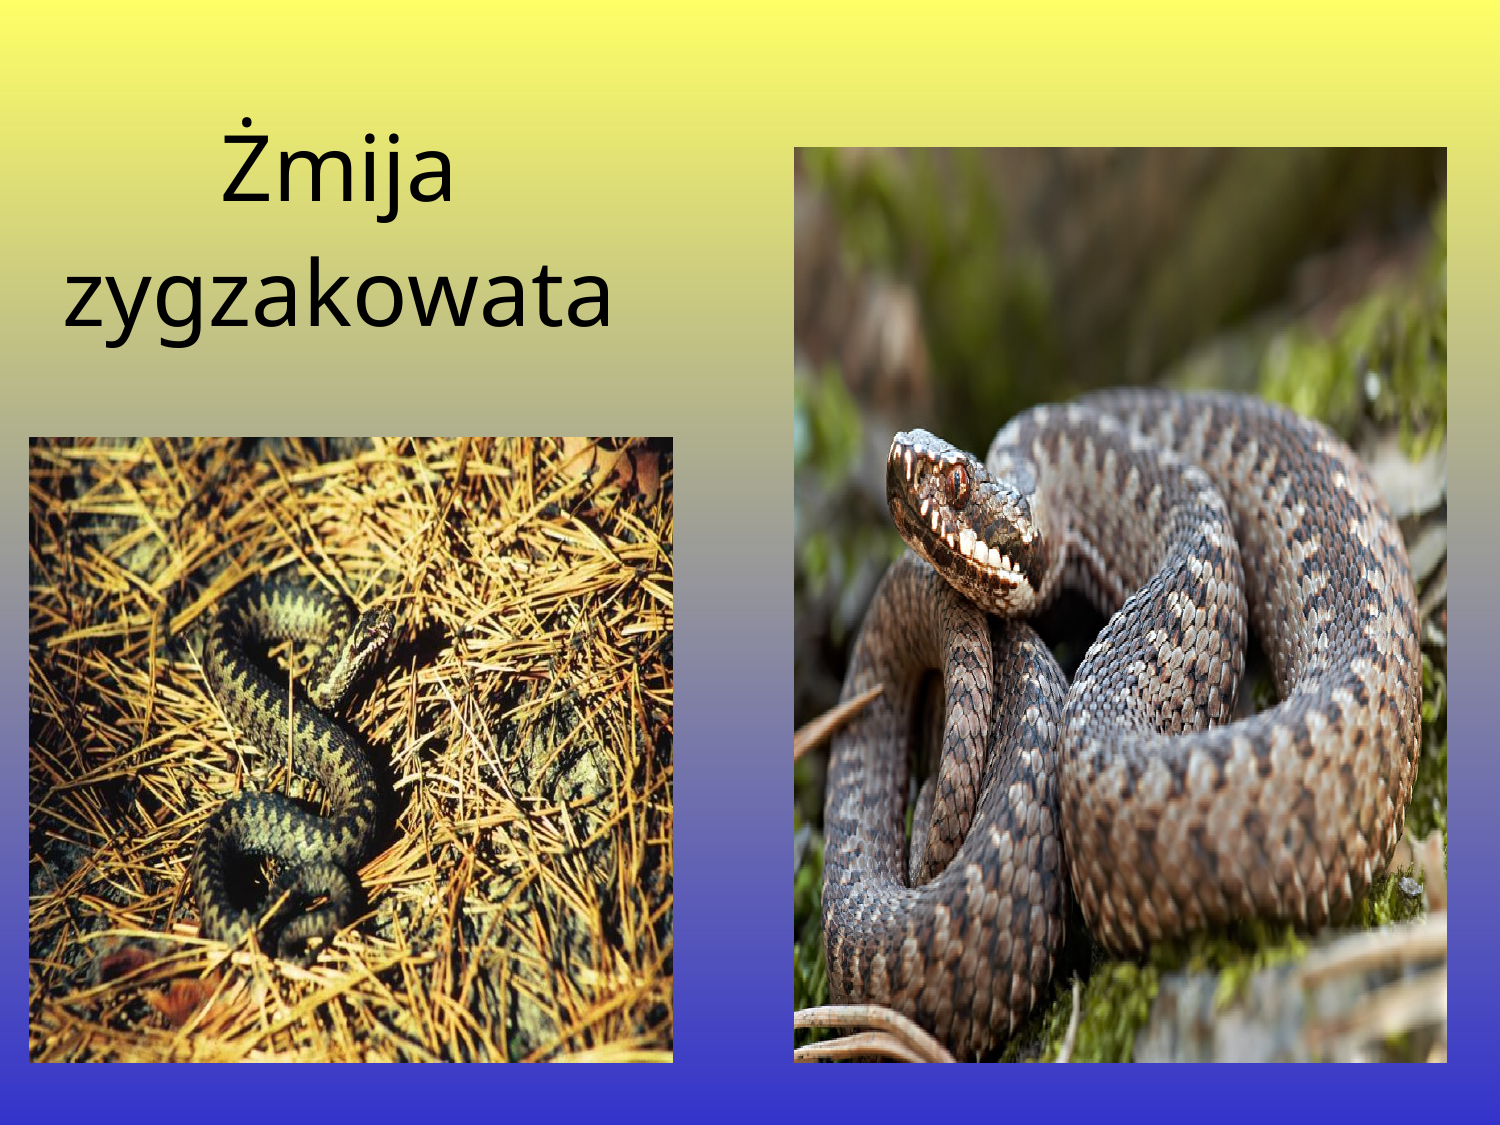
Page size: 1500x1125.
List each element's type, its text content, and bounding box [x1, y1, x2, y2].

title Żmija zygzakowata [59, 118, 621, 339]
picture [29, 437, 673, 1063]
picture [794, 147, 1447, 1063]
